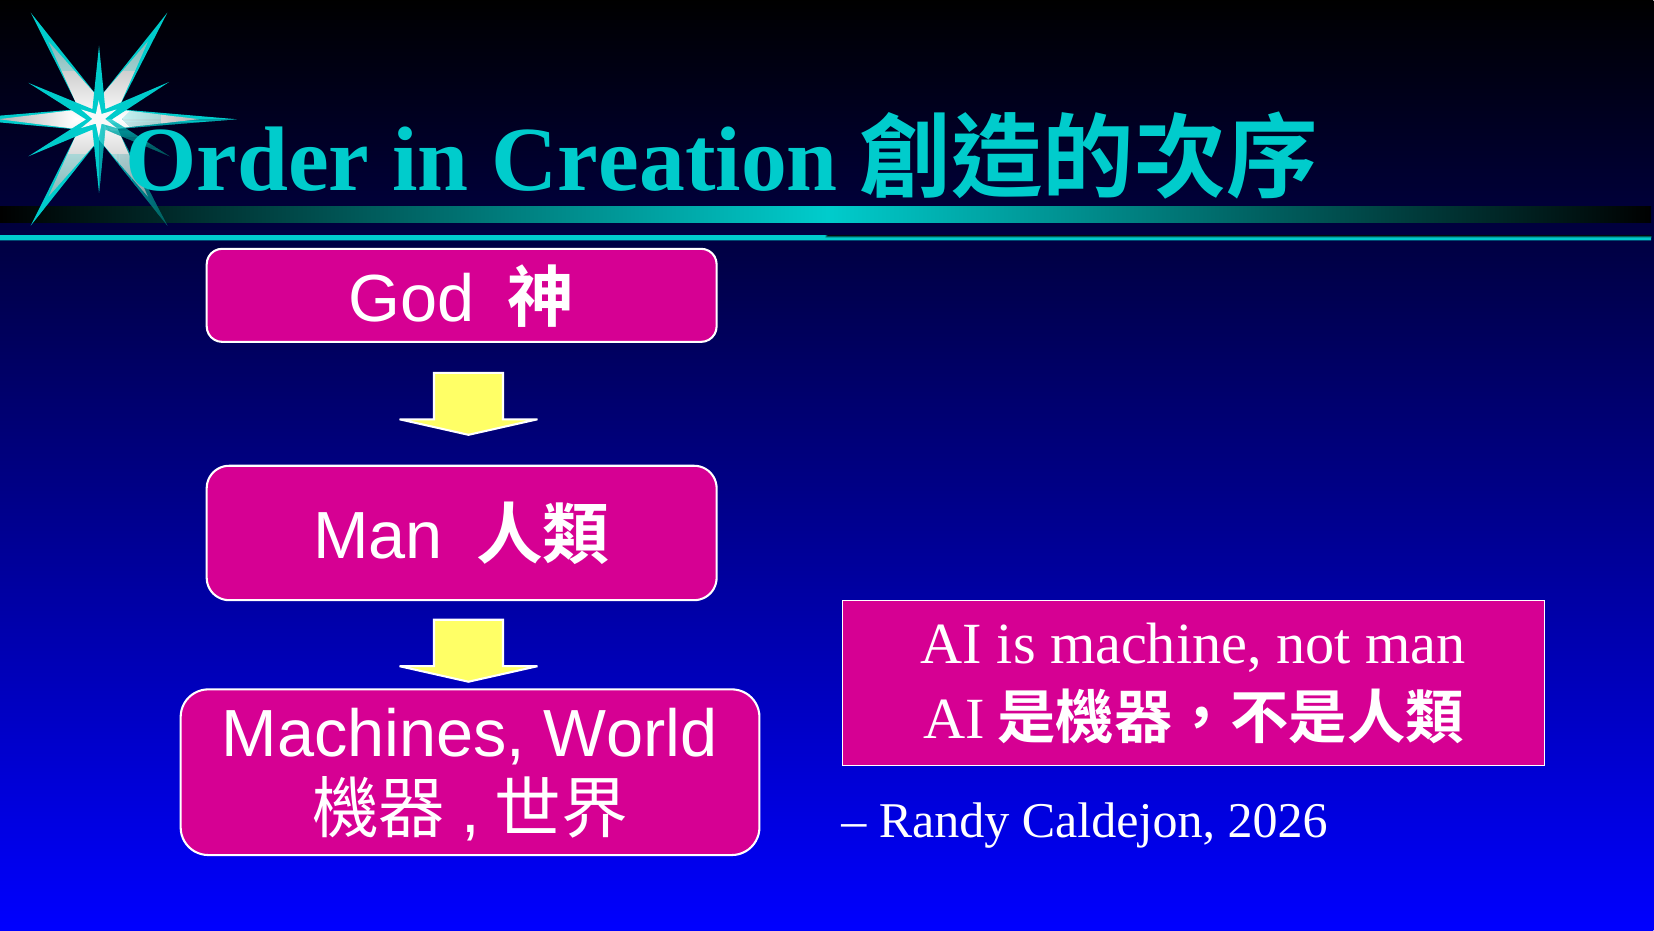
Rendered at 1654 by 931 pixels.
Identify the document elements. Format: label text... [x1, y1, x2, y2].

text_box [399, 372, 538, 435]
text_box AI is machine, not man AI是機器，不是人類 [842, 600, 1545, 766]
text_box – Randy Caldejon, 2026 [826, 785, 1530, 869]
text_box Man 人類 [206, 465, 717, 601]
text_box God 神 [206, 248, 717, 342]
title Order in Creation創造的次序 [110, 69, 1530, 225]
text_box Machines, World 機器,世界 [180, 689, 760, 856]
text_box [399, 619, 538, 682]
